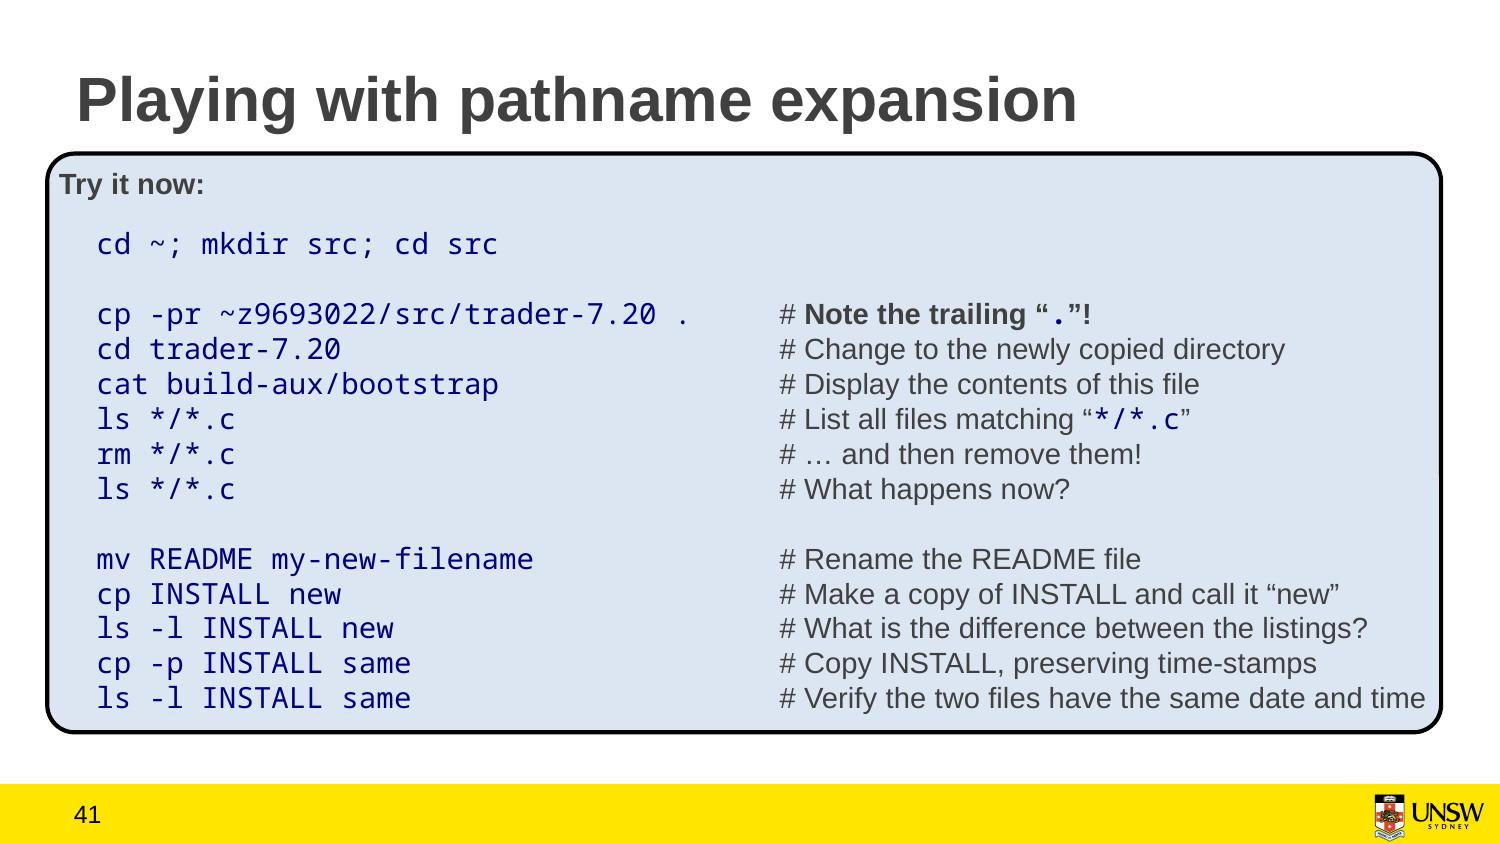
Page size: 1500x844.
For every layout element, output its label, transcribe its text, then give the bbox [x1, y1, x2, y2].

list Try it now: cd ~; mkdir src; cd src cp -pr ~z9693022/src/trader-7.20 . # Note the trailing “.”! cd trader-7.20 # Change to the newly copied directory cat build-aux/bootstrap # Display the contents of this file ls */*.c # List all files matching “*/*.c” rm */*.c # … and then remove them! ls */*.c # What happens now? mv README my-new-filename # Rename the README file cp INSTALL new # Make a copy of INSTALL and call it “new” ls -l INSTALL new # What is the difference between the listings? cp -p INSTALL same # Copy INSTALL, preserving time-stamps ls -l INSTALL same # Verify the two files have the same date and time [59, 165, 1430, 756]
title Playing with pathname expansion [76, 59, 1427, 136]
text_box <number> [59, 791, 219, 839]
text_box [47, 153, 1442, 728]
picture [0, 784, 1500, 844]
